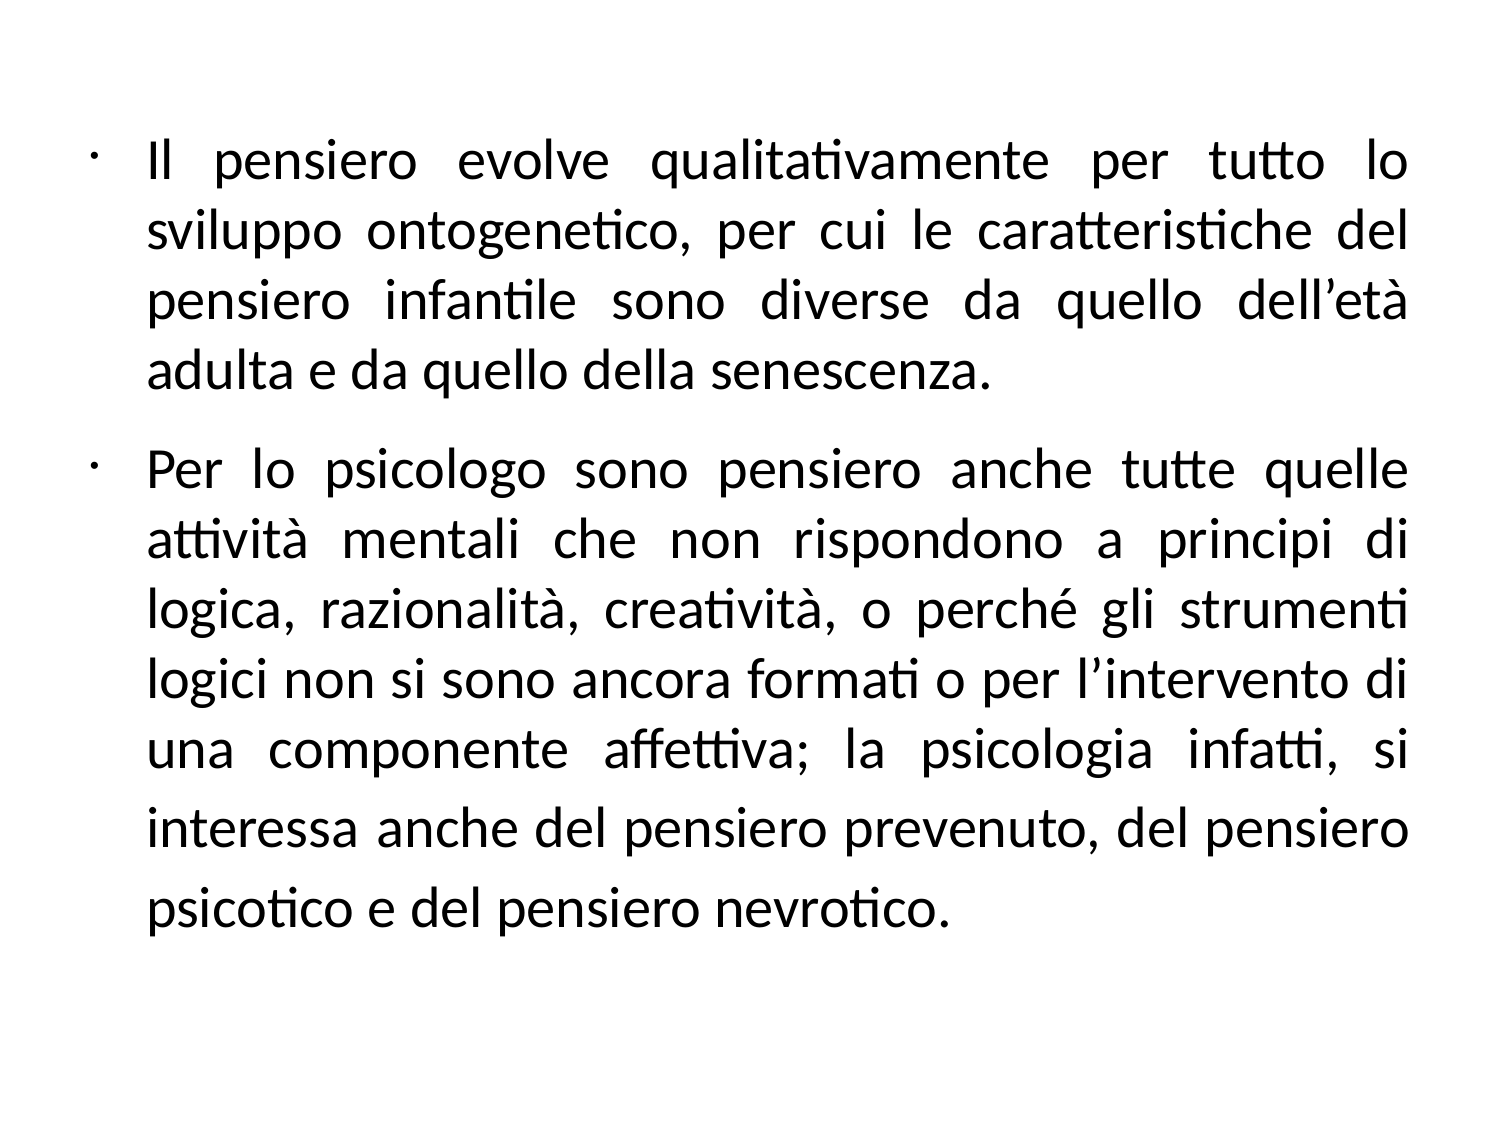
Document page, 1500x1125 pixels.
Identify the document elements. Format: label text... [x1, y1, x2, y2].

list Il pensiero evolve qualitativamente per tutto lo sviluppo ontogenetico, per cui le caratteristiche del pensiero infantile sono diverse da quello dell’età adulta e da quello della senescenza. Per lo psicologo sono pensiero anche tutte quelle attività mentali che non rispondono a principi di logica, razionalità, creatività, o perché gli strumenti logici non si sono ancora formati o per l’intervento di una componente affettiva; la psicologia infatti, si interessa anche del pensiero prevenuto, del pensiero psicotico e del pensiero nevrotico. [75, 113, 1425, 1125]
